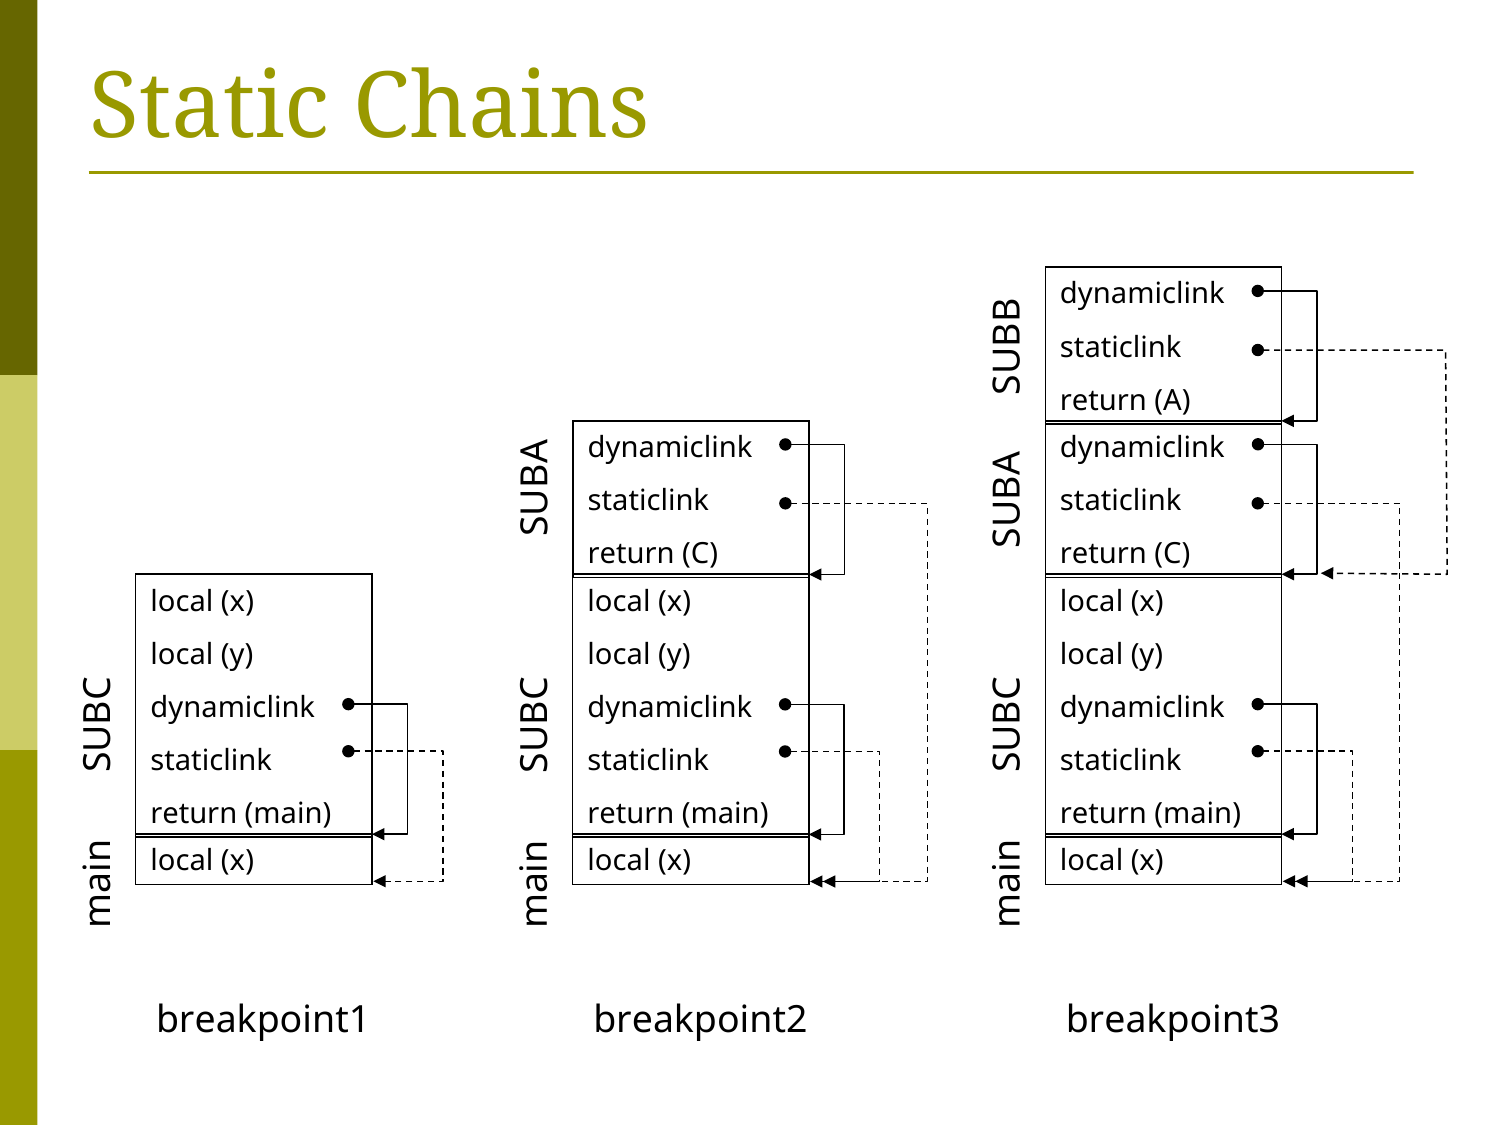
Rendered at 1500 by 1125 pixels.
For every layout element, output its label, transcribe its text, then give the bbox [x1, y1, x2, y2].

text_box SUBA [502, 425, 563, 552]
text_box SUBA [974, 436, 1035, 563]
text_box dynamiclink staticlink return (C) [1045, 420, 1282, 574]
text_box main [501, 824, 563, 944]
text_box main [64, 824, 126, 944]
text_box dynamiclink staticlink return (A) [1045, 267, 1282, 420]
text_box local (x) [135, 838, 372, 885]
text_box local (x) local (y) dynamiclink staticlink return (main) [572, 574, 809, 838]
text_box main [974, 824, 1035, 944]
text_box SUBB [974, 282, 1035, 410]
text_box local (x) [572, 838, 809, 885]
text_box SUBC [64, 661, 126, 788]
title Static Chains [75, 45, 1426, 173]
text_box local (x) local (y) dynamiclink staticlink return (main) [1045, 574, 1282, 838]
text_box dynamiclink staticlink return (C) [572, 420, 810, 574]
text_box breakpoint1 [141, 987, 386, 1049]
text_box breakpoint2 [578, 987, 823, 1049]
text_box SUBC [501, 661, 563, 788]
text_box local (x) local (y) dynamiclink staticlink return (main) [135, 574, 372, 838]
text_box SUBC [974, 661, 1035, 788]
text_box breakpoint3 [1051, 987, 1296, 1049]
text_box local (x) [1045, 838, 1282, 885]
